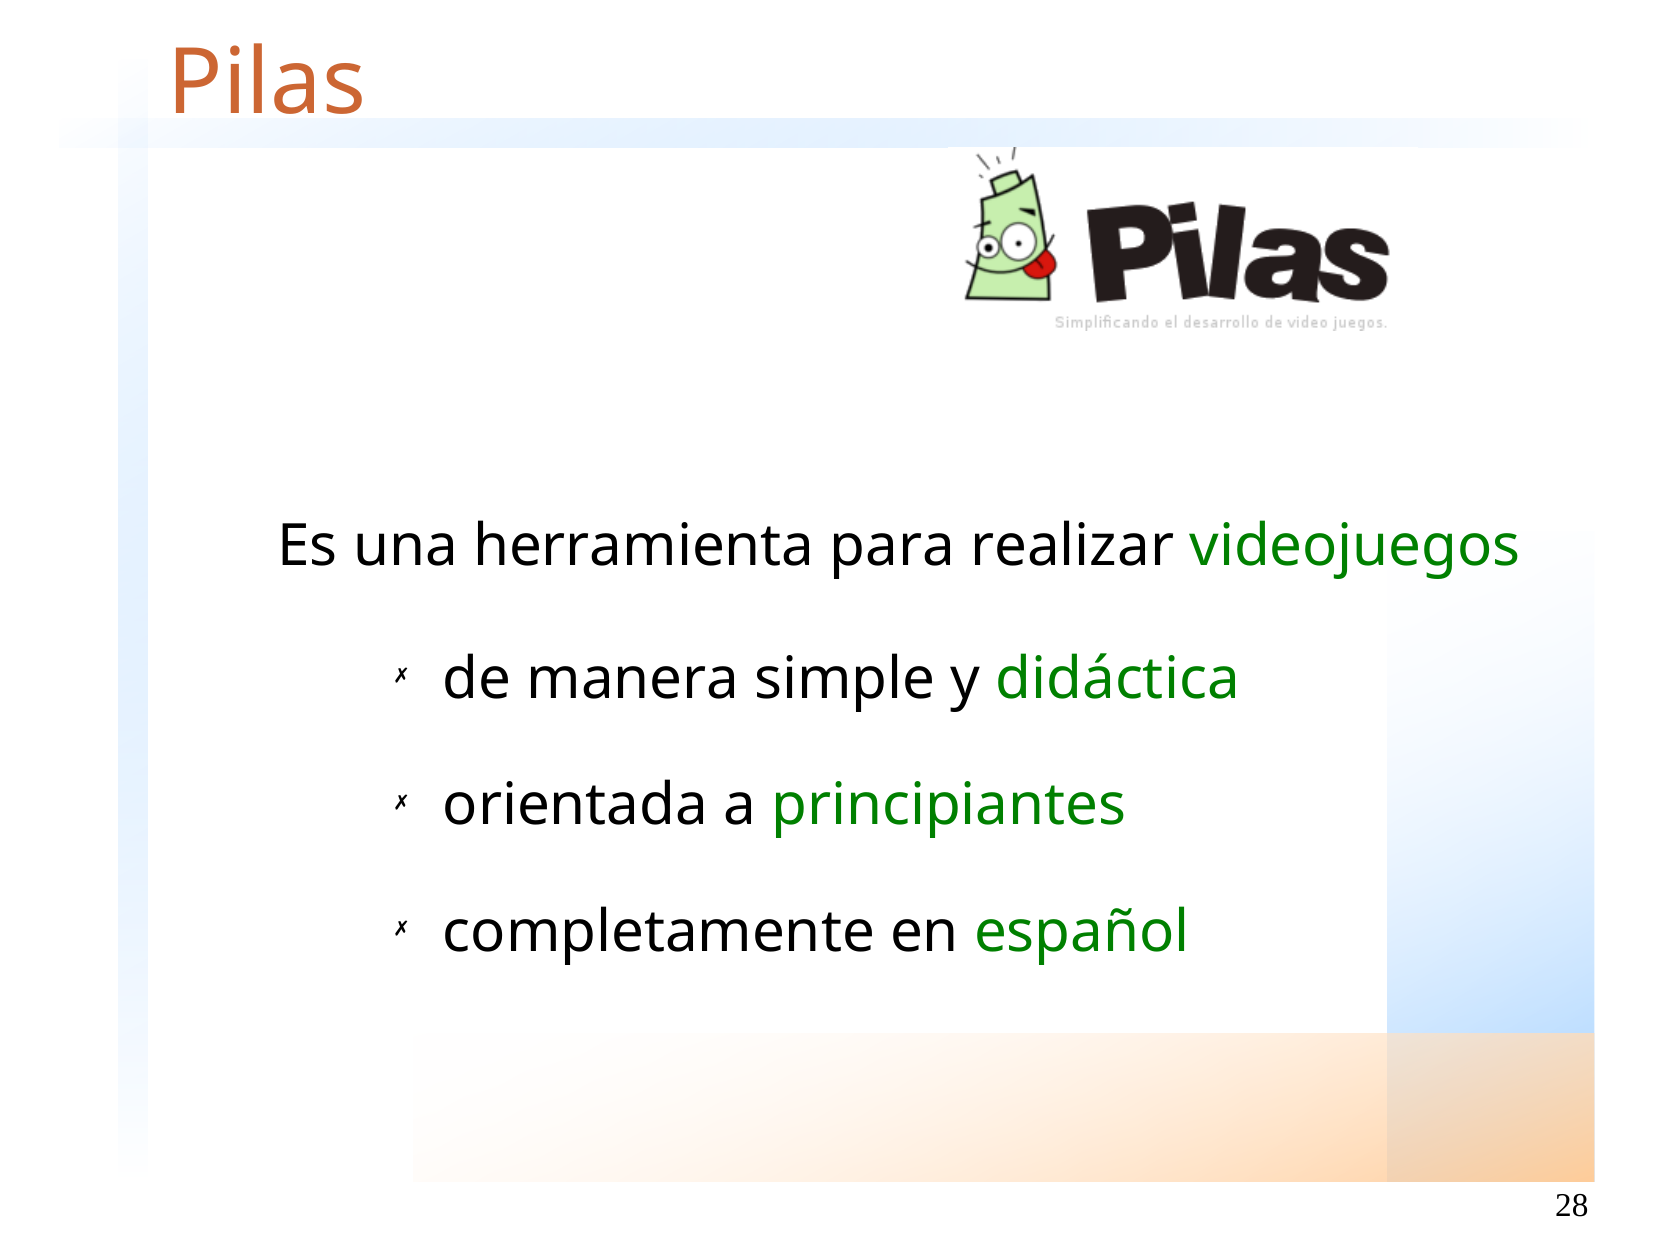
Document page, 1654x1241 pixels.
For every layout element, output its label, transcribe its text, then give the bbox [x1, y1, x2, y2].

title Pilas [168, 19, 1586, 138]
picture [948, 147, 1418, 331]
list Es una herramienta para realizar videojuegos de manera simple y didáctica orientada a principiantes completamente en español [206, 177, 1595, 1182]
